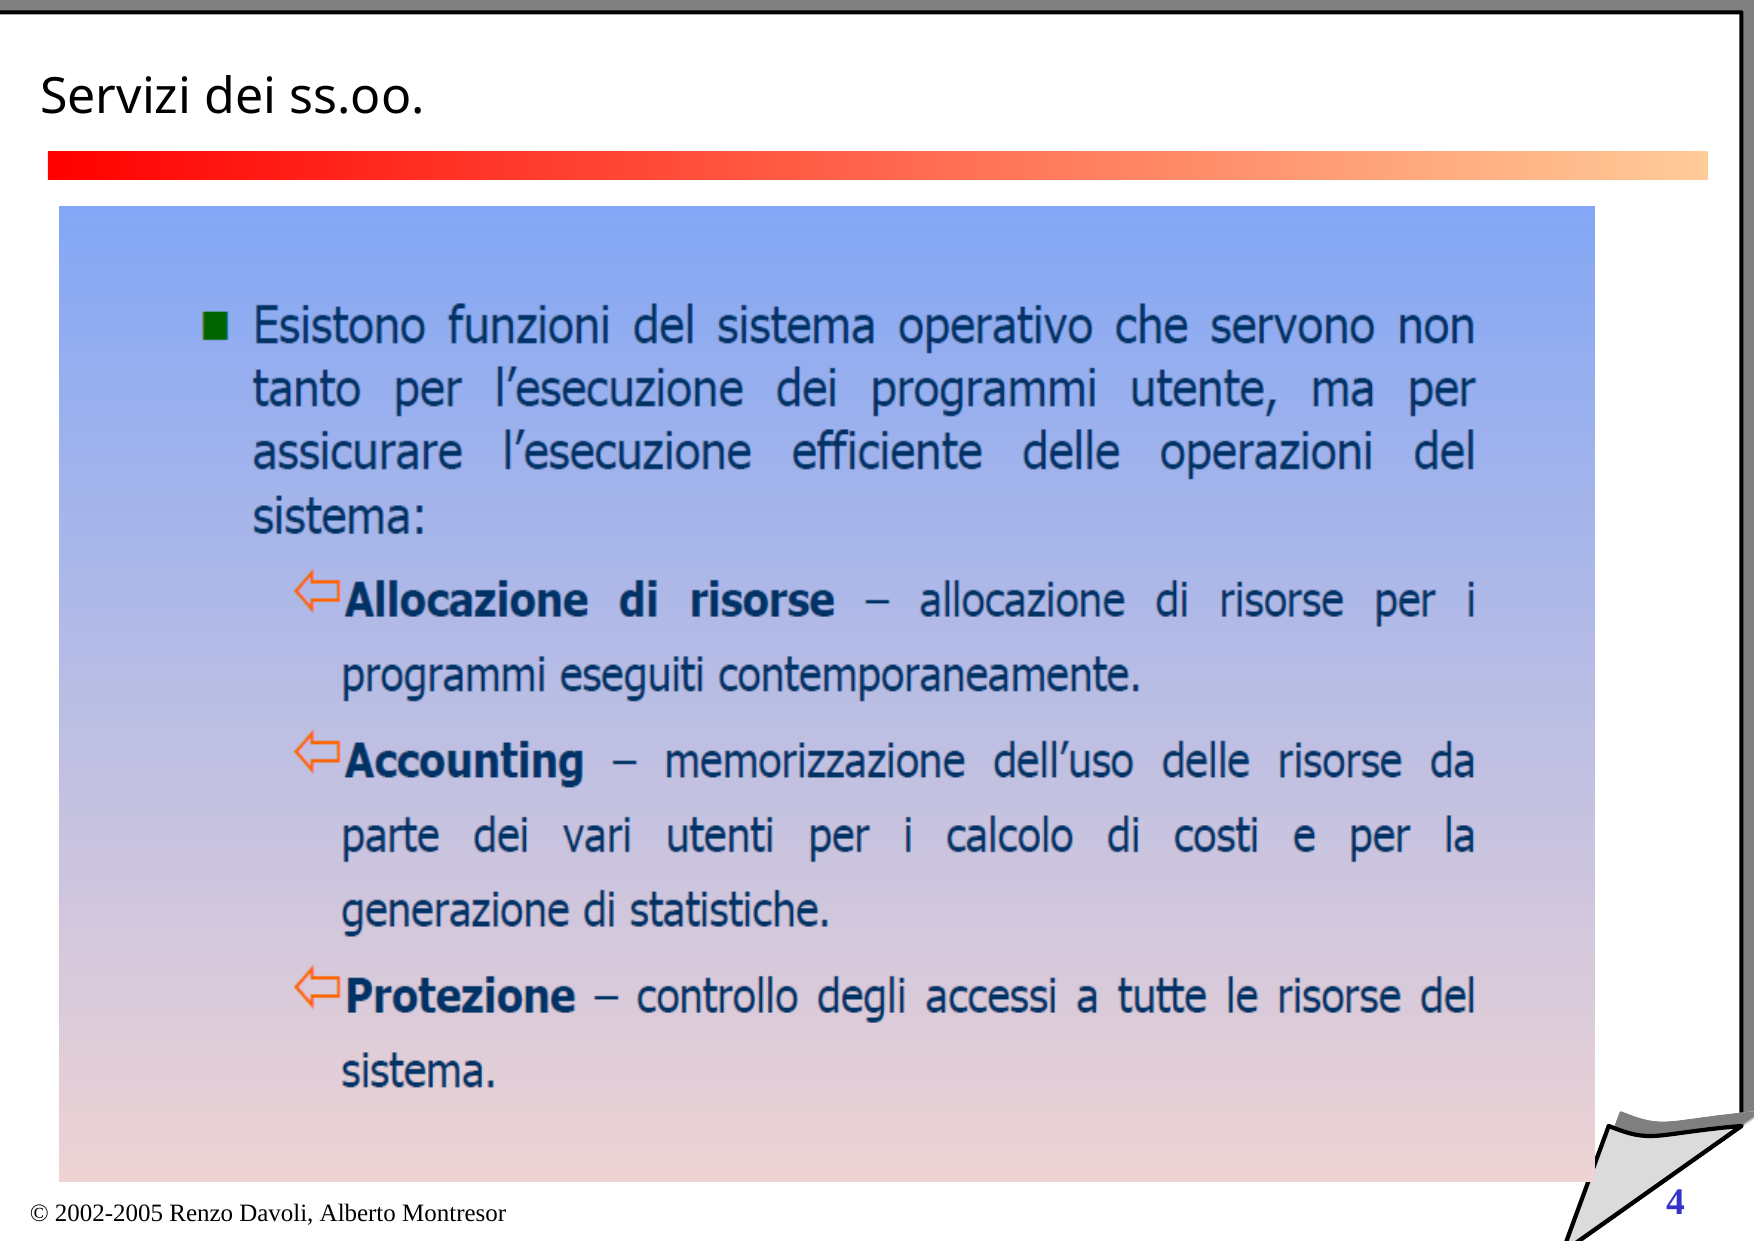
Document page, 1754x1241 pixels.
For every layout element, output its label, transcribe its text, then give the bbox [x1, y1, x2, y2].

picture [59, 206, 1595, 1182]
title Servizi dei ss.oo. [40, 49, 1714, 144]
